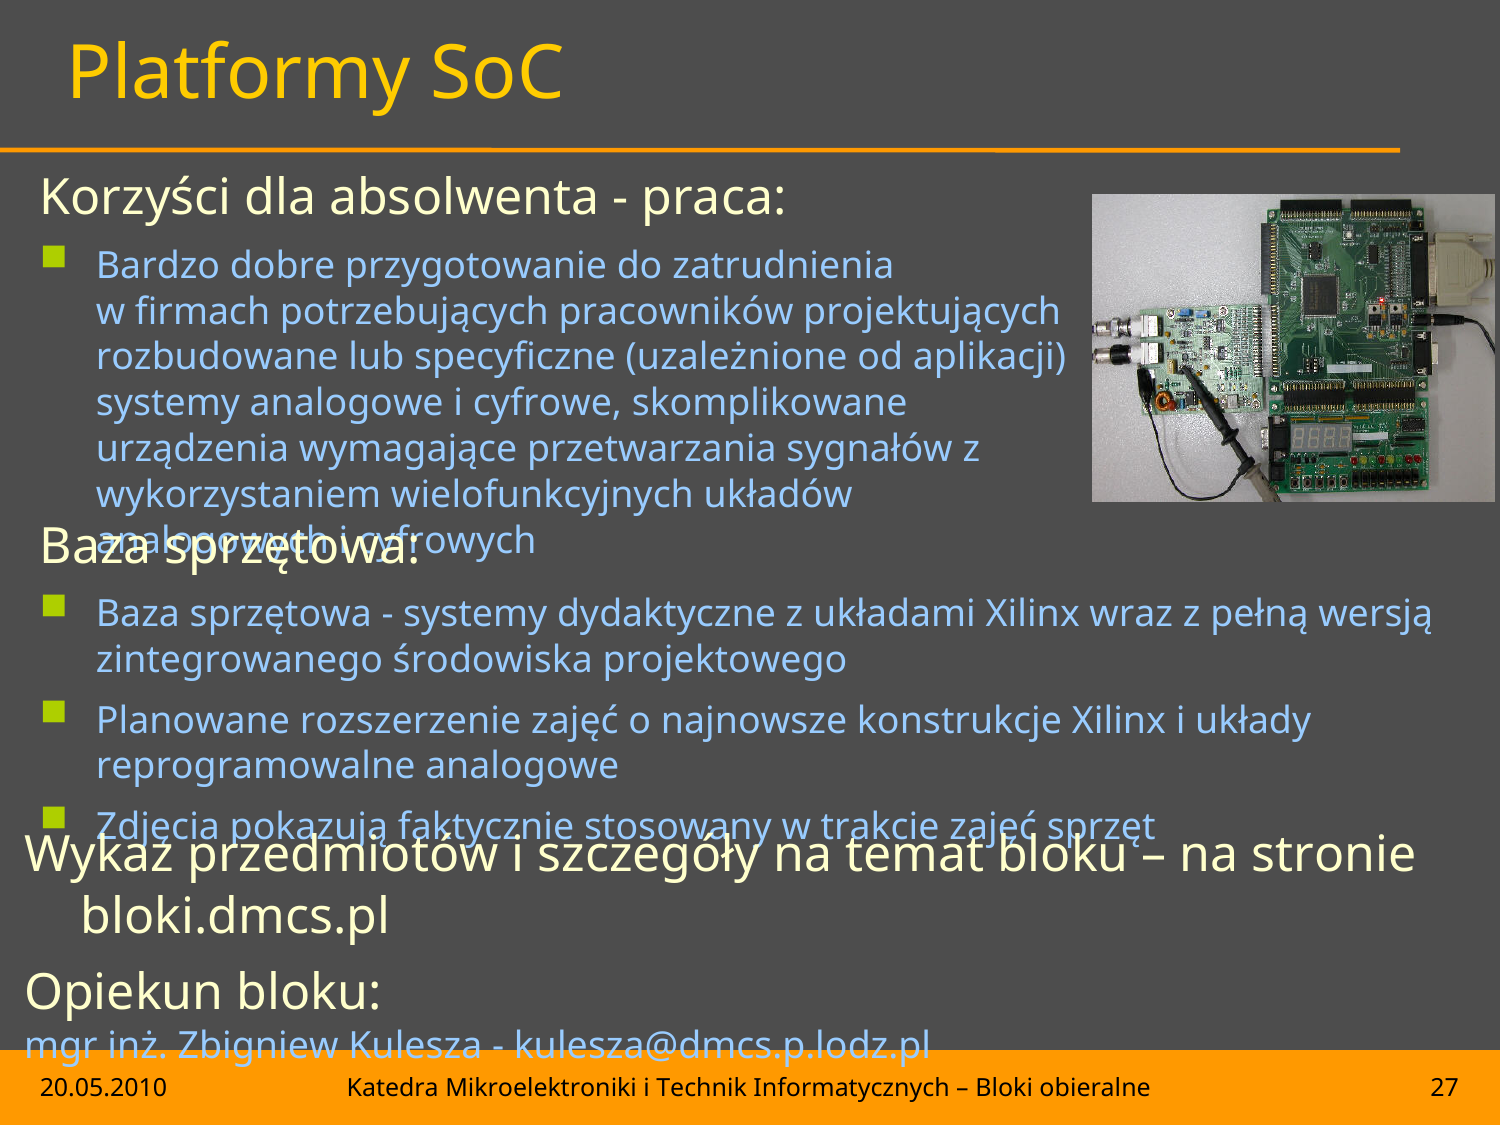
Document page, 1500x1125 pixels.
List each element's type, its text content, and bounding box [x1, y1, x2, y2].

list Wykaz przedmiotów i szczegóły na temat bloku – na stronie bloki.dmcs.pl Opiekun bloku: mgr inż. Zbigniew Kulesza - kulesza@dmcs.p.lodz.pl [9, 814, 1447, 1061]
picture [1093, 194, 1495, 502]
title Platformy SoC [52, 12, 1469, 127]
list Korzyści dla absolwenta - praca: Bardzo dobre przygotowanie do zatrudnienia w firmach potrzebujących pracowników projektujących rozbudowane lub specyficzne (uzależnione od aplikacji) systemy analogowe i cyfrowe, skomplikowane urządzenia wymagające przetwarzania sygnałów z wykorzystaniem wielofunkcyjnych układów analogowych i cyfrowych [24, 157, 1093, 506]
list Baza sprzętowa: Baza sprzętowa - systemy dydaktyczne z układami Xilinx wraz z pełną wersją zintegrowanego środowiska projektowego Planowane rozszerzenie zajęć o najnowsze konstrukcje Xilinx i układy reprogramowalne analogowe Zdjęcia pokazują faktycznie stosowany w trakcie zajęć sprzęt [24, 506, 1477, 987]
